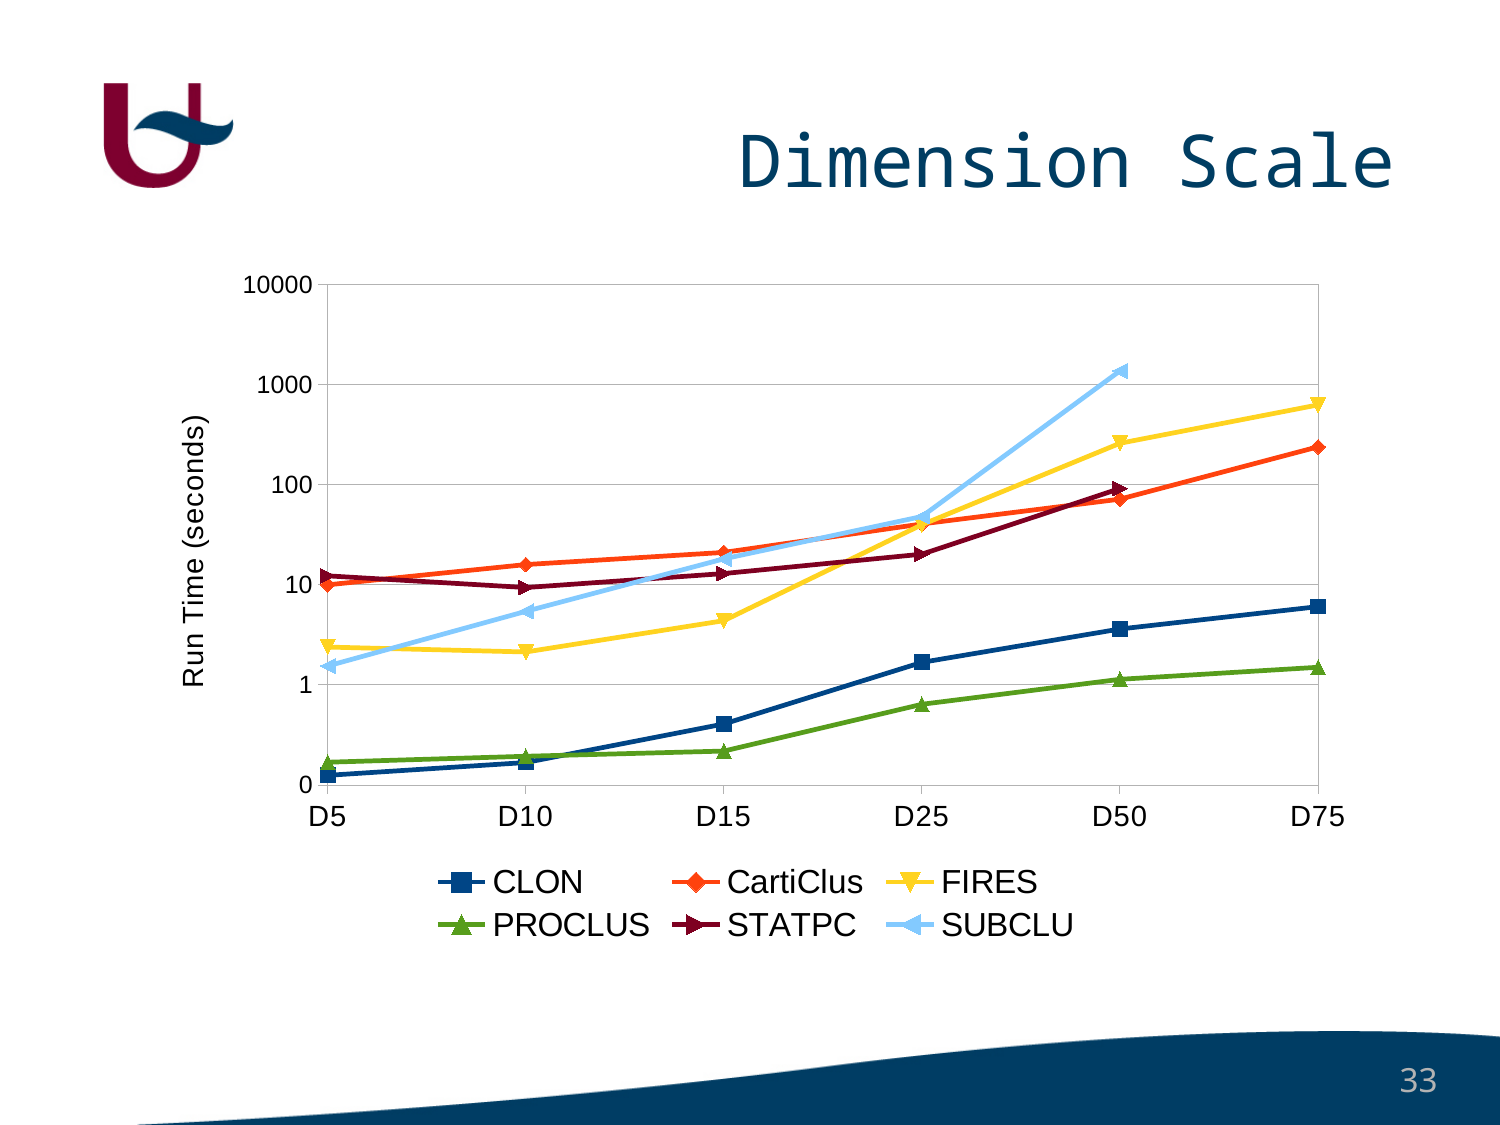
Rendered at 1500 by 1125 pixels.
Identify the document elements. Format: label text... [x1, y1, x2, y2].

chart [141, 257, 1371, 950]
picture [137, 1031, 1500, 1125]
title Dimension Scale [103, 105, 1396, 211]
picture [103, 83, 234, 105]
